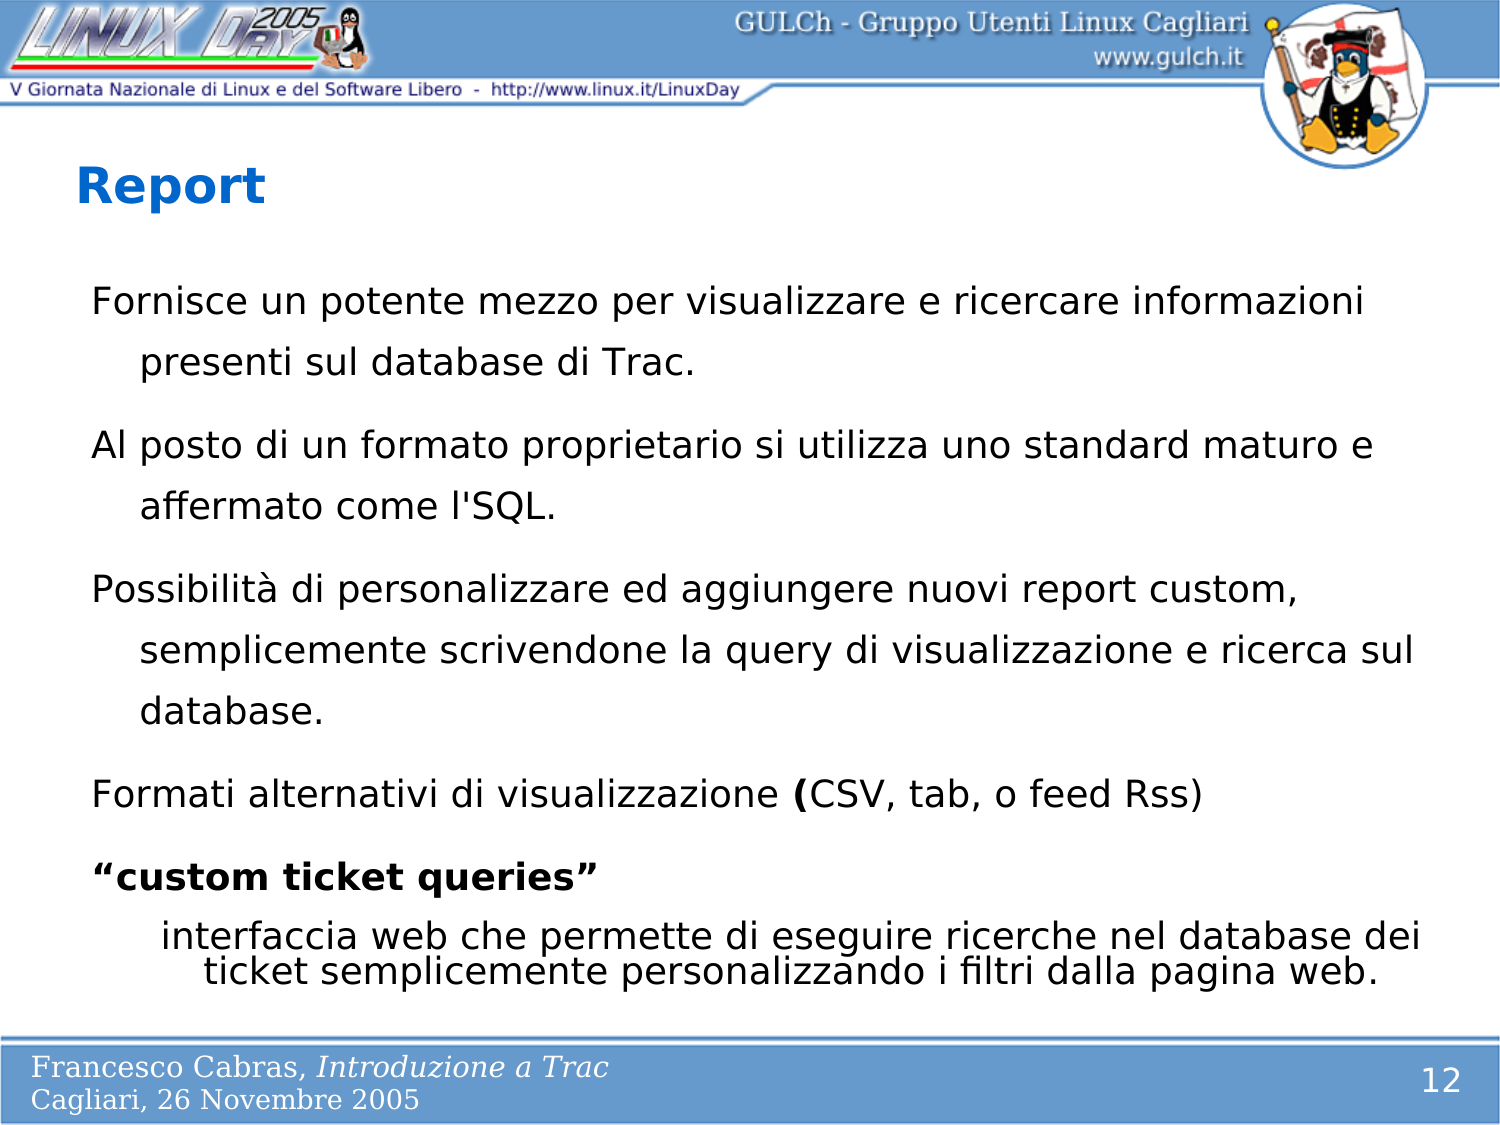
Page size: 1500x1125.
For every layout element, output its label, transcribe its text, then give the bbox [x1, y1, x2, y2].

picture [0, 0, 1500, 1125]
title Report [75, 149, 1276, 226]
list Fornisce un potente mezzo per visualizzare e ricercare informazioni presenti sul database di Trac. Al posto di un formato proprietario si utilizza uno standard maturo e affermato come l'SQL. Possibilità di personalizzare ed aggiungere nuovi report custom, semplicemente scrivendone la query di visualizzazione e ricerca sul database. Formati alternativi di visualizzazione (CSV, tab, o feed Rss) “custom ticket queries” interfaccia web che permette di eseguire ricerche nel database dei ticket semplicemente personalizzando i filtri dalla pagina web. [75, 262, 1426, 1075]
